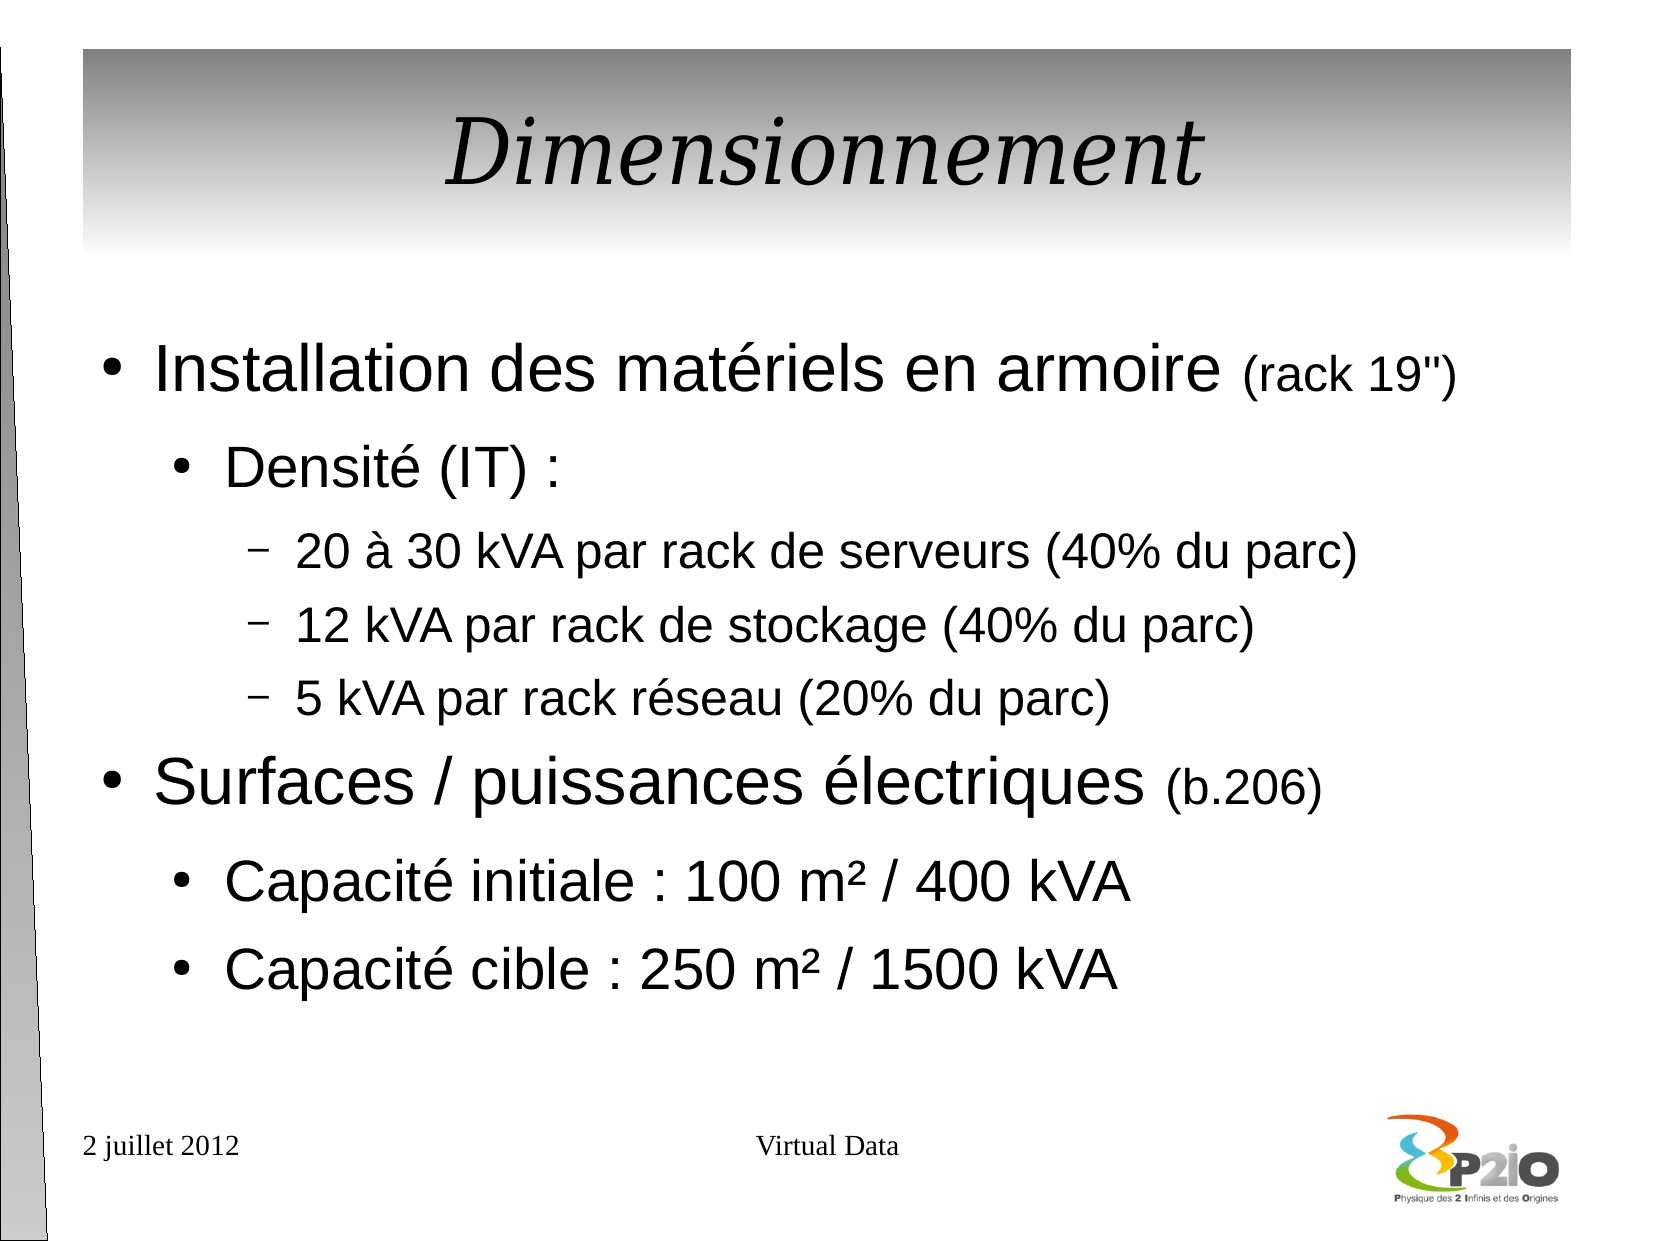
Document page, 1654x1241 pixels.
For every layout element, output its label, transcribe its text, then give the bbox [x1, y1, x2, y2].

picture [1381, 1109, 1569, 1214]
list Installation des matériels en armoire (rack 19'') Densité (IT) : 20 à 30 kVA par rack de serveurs (40% du parc) 12 kVA par rack de stockage (40% du parc) 5 kVA par rack réseau (20% du parc) Surfaces / puissances électriques (b.206) Capacité initiale : 100 m² / 400 kVA Capacité cible : 250 m² / 1500 kVA [82, 330, 1571, 1109]
title Dimensionnement [82, 49, 1571, 257]
